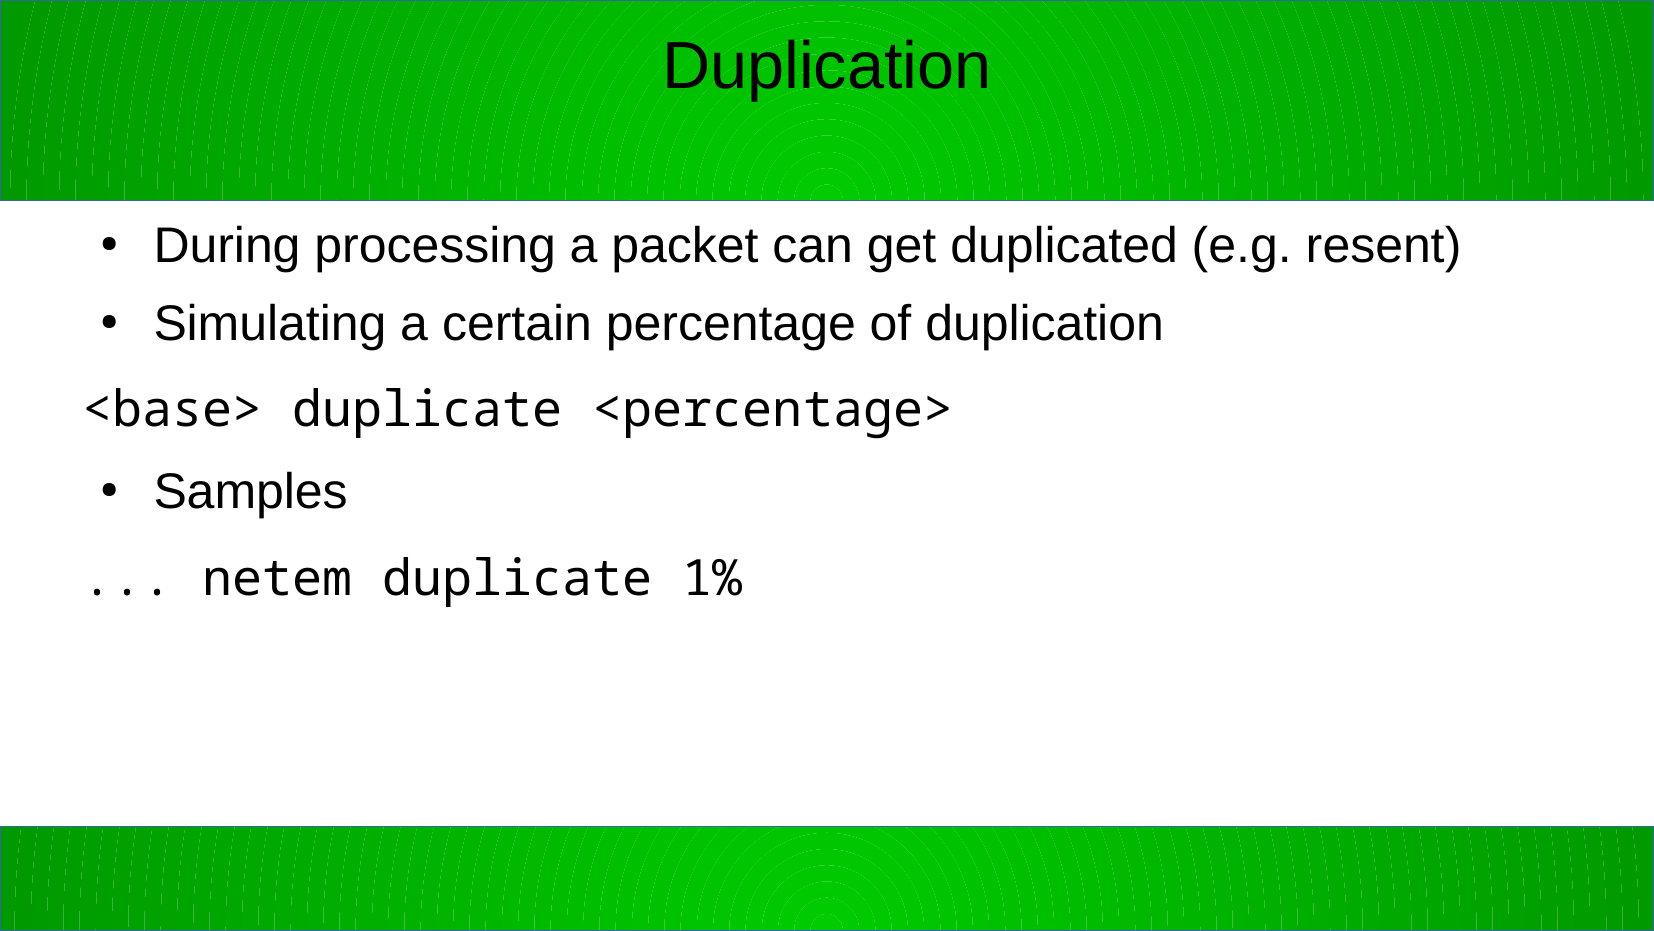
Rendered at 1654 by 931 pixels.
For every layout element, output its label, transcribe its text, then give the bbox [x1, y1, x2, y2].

list During processing a packet can get duplicated (e.g. resent) Simulating a certain percentage of duplication <base> duplicate <percentage> Samples ... netem duplicate 1% [82, 217, 1571, 758]
title Duplication [82, 0, 1571, 143]
